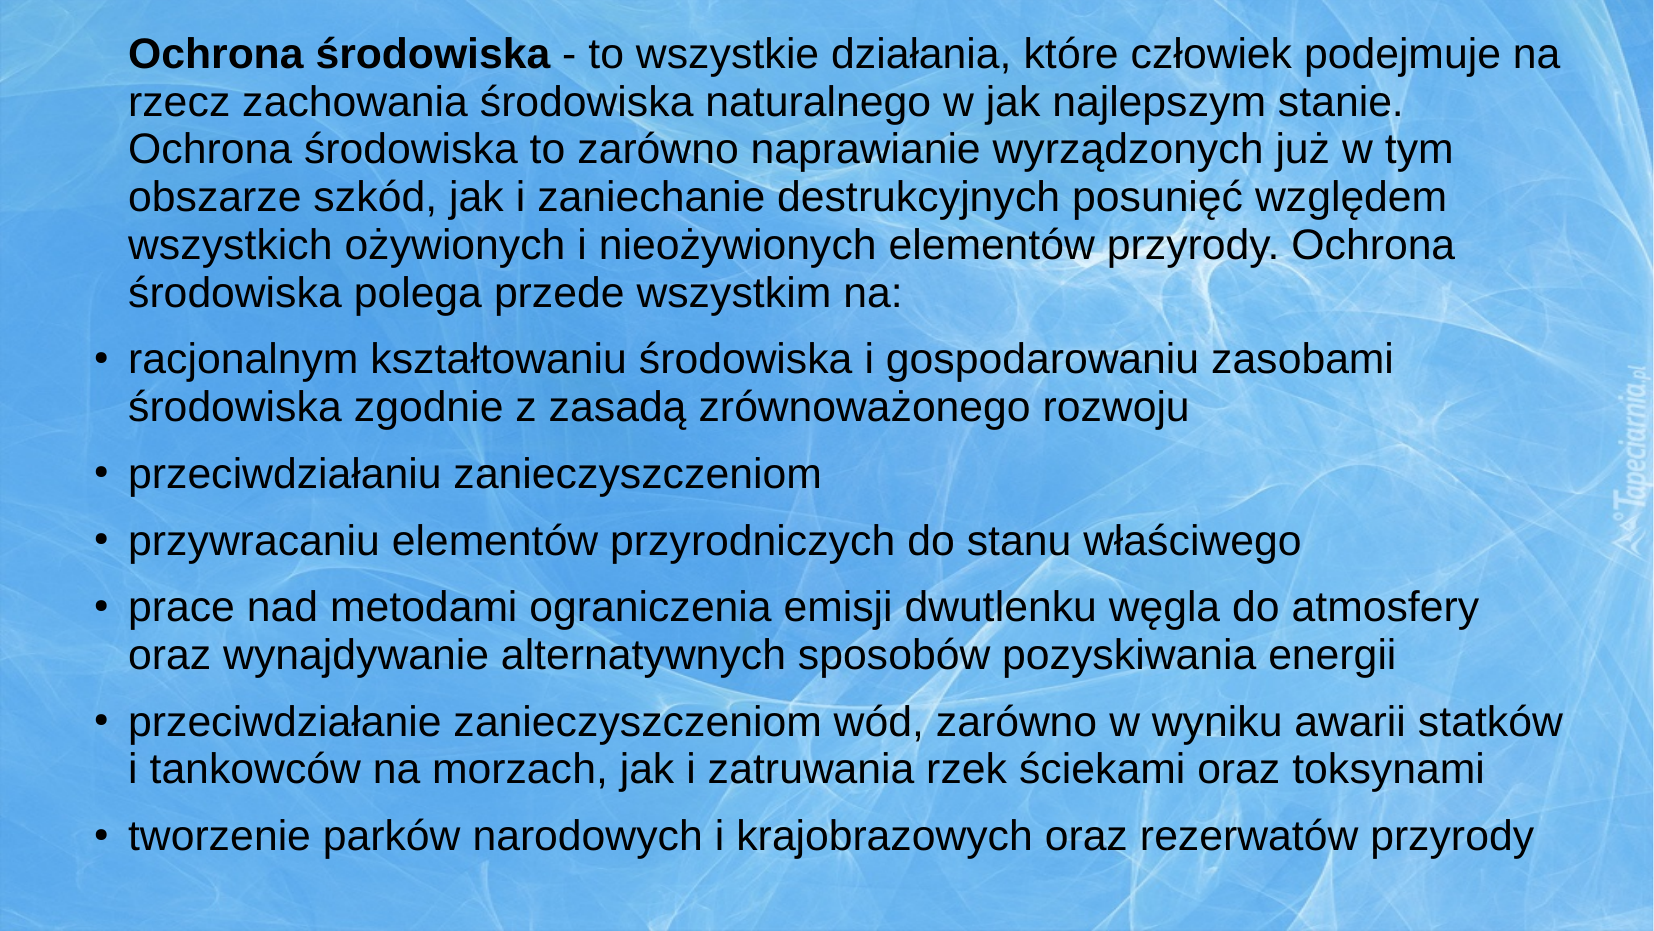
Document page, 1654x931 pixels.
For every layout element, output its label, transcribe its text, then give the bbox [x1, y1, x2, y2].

list Ochrona środowiska - to wszystkie działania, które człowiek podejmuje na rzecz zachowania środowiska naturalnego w jak najlepszym stanie. Ochrona środowiska to zarówno naprawianie wyrządzonych już w tym obszarze szkód, jak i zaniechanie destrukcyjnych posunięć względem wszystkich ożywionych i nieożywionych elementów przyrody. Ochrona środowiska polega przede wszystkim na: racjonalnym kształtowaniu środowiska i gospodarowaniu zasobami środowiska zgodnie z zasadą zrównoważonego rozwoju przeciwdziałaniu zanieczyszczeniom przywracaniu elementów przyrodniczych do stanu właściwego prace nad metodami ograniczenia emisji dwutlenku węgla do atmosfery oraz wynajdywanie alternatywnych sposobów pozyskiwania energii przeciwdziałanie zanieczyszczeniom wód, zarówno w wyniku awarii statków i tankowców na morzach, jak i zatruwania rzek ściekami oraz toksynami tworzenie parków narodowych i krajobrazowych oraz rezerwatów przyrody [82, 29, 1571, 916]
picture [0, 0, 1654, 931]
